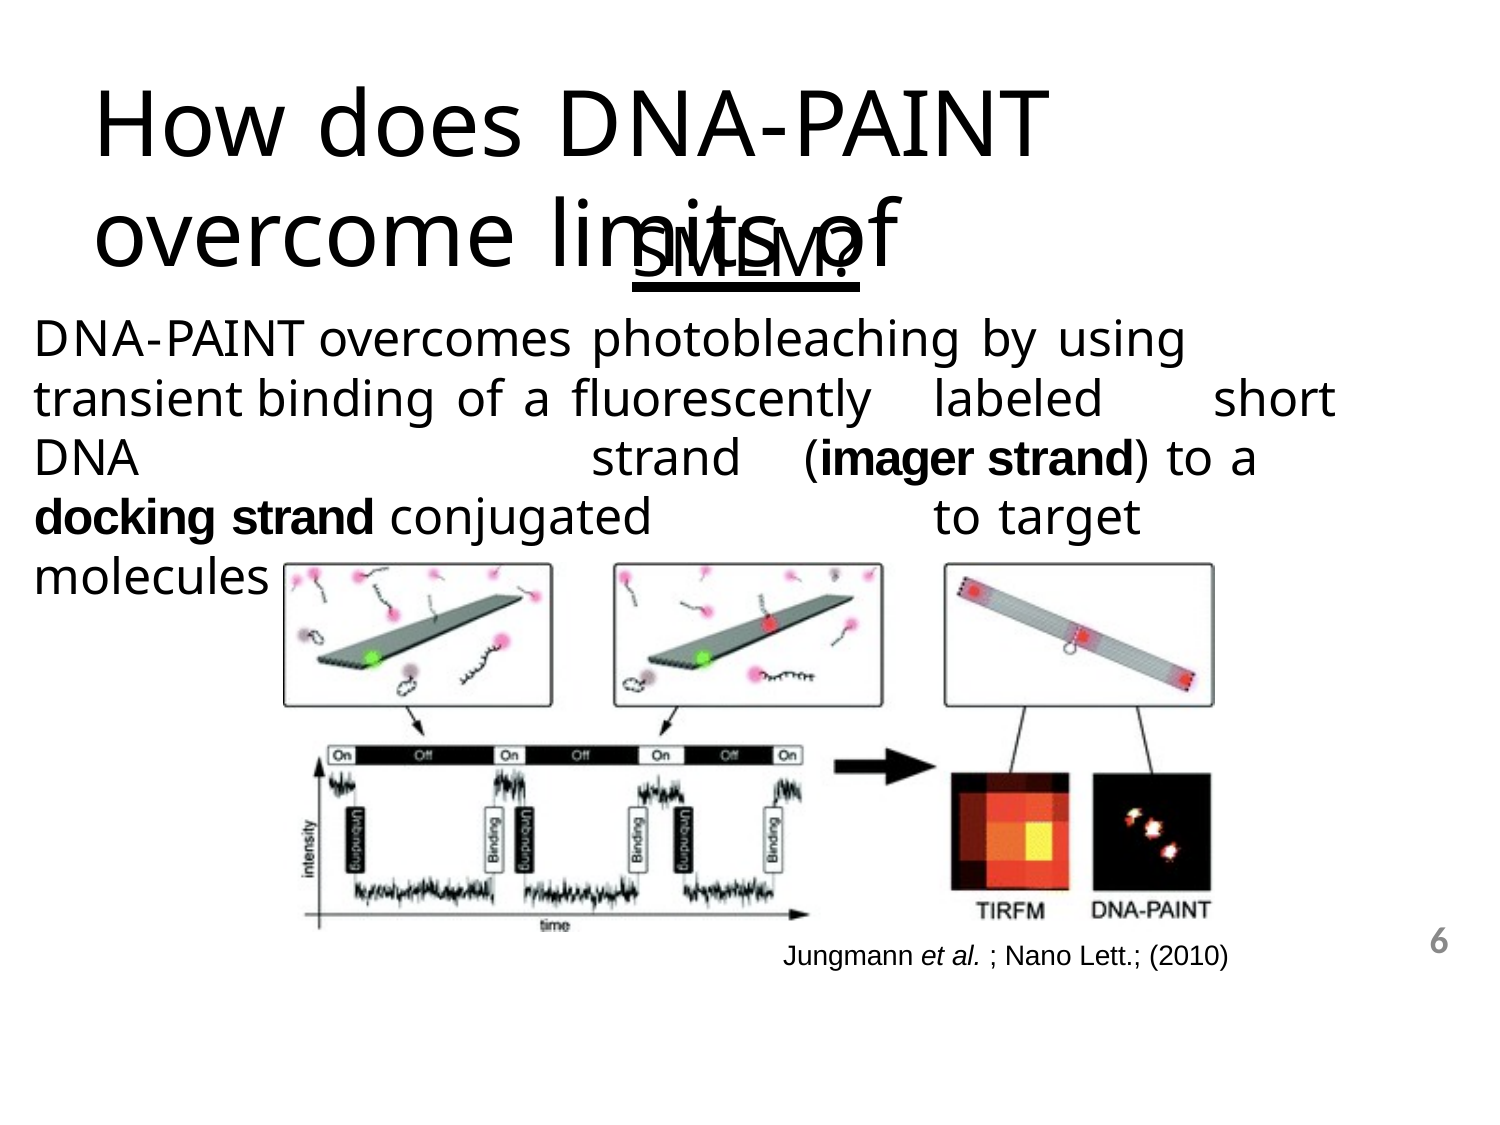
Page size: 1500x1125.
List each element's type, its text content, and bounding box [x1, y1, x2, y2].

text_box Jungmann et al. ; Nano Lett.; (2010) [781, 935, 1235, 972]
title How does DNA-PAINT overcome limits of [90, 62, 1410, 181]
picture [283, 562, 1215, 932]
text_box 6 [1428, 914, 1451, 962]
text_box SMLM? DNA-PAINT overcomes photobleaching by using transient binding of a fluorescently labeled short DNA strand (imager strand) to a docking strand conjugated to target molecules [0, 181, 1500, 491]
